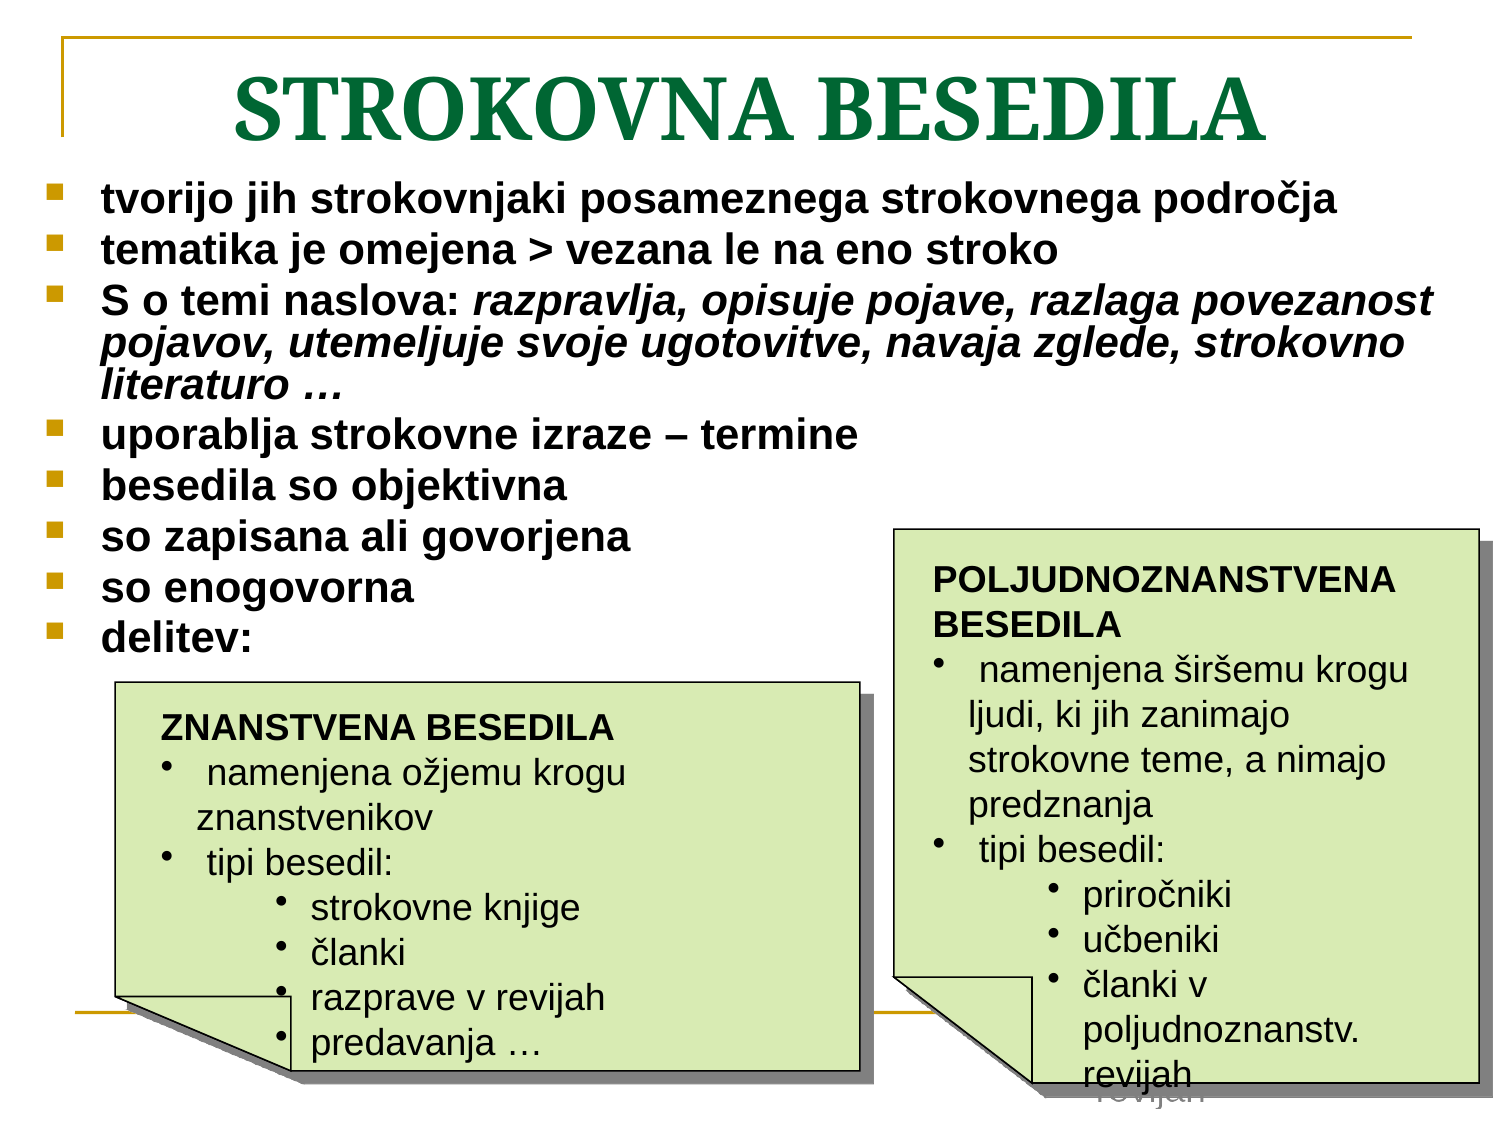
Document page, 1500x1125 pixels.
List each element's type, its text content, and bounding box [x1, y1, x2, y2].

text_box POLJUDNOZNANSTVENA BESEDILA namenjena širšemu krogu ljudi, ki jih zanimajo strokovne teme, a nimajo predznanja tipi besedil: priročniki učbeniki članki v poljudnoznanstv. revijah [893, 529, 1480, 1084]
text_box ZNANSTVENA BESEDILA namenjena ožjemu krogu znanstvenikov tipi besedil: strokovne knjige članki razprave v revijah predavanja … [115, 682, 860, 1071]
title STROKOVNA BESEDILA [75, 45, 1425, 172]
list tvorijo jih strokovnjaki posameznega strokovnega področja tematika je omejena > vezana le na eno stroko S o temi naslova: razpravlja, opisuje pojave, razlaga povezanost pojavov, utemeljuje svoje ugotovitve, navaja zglede, strokovno literaturo … uporablja strokovne izraze – termine besedila so objektivna so zapisana ali govorjena so enogovorna delitev: [29, 172, 1471, 693]
